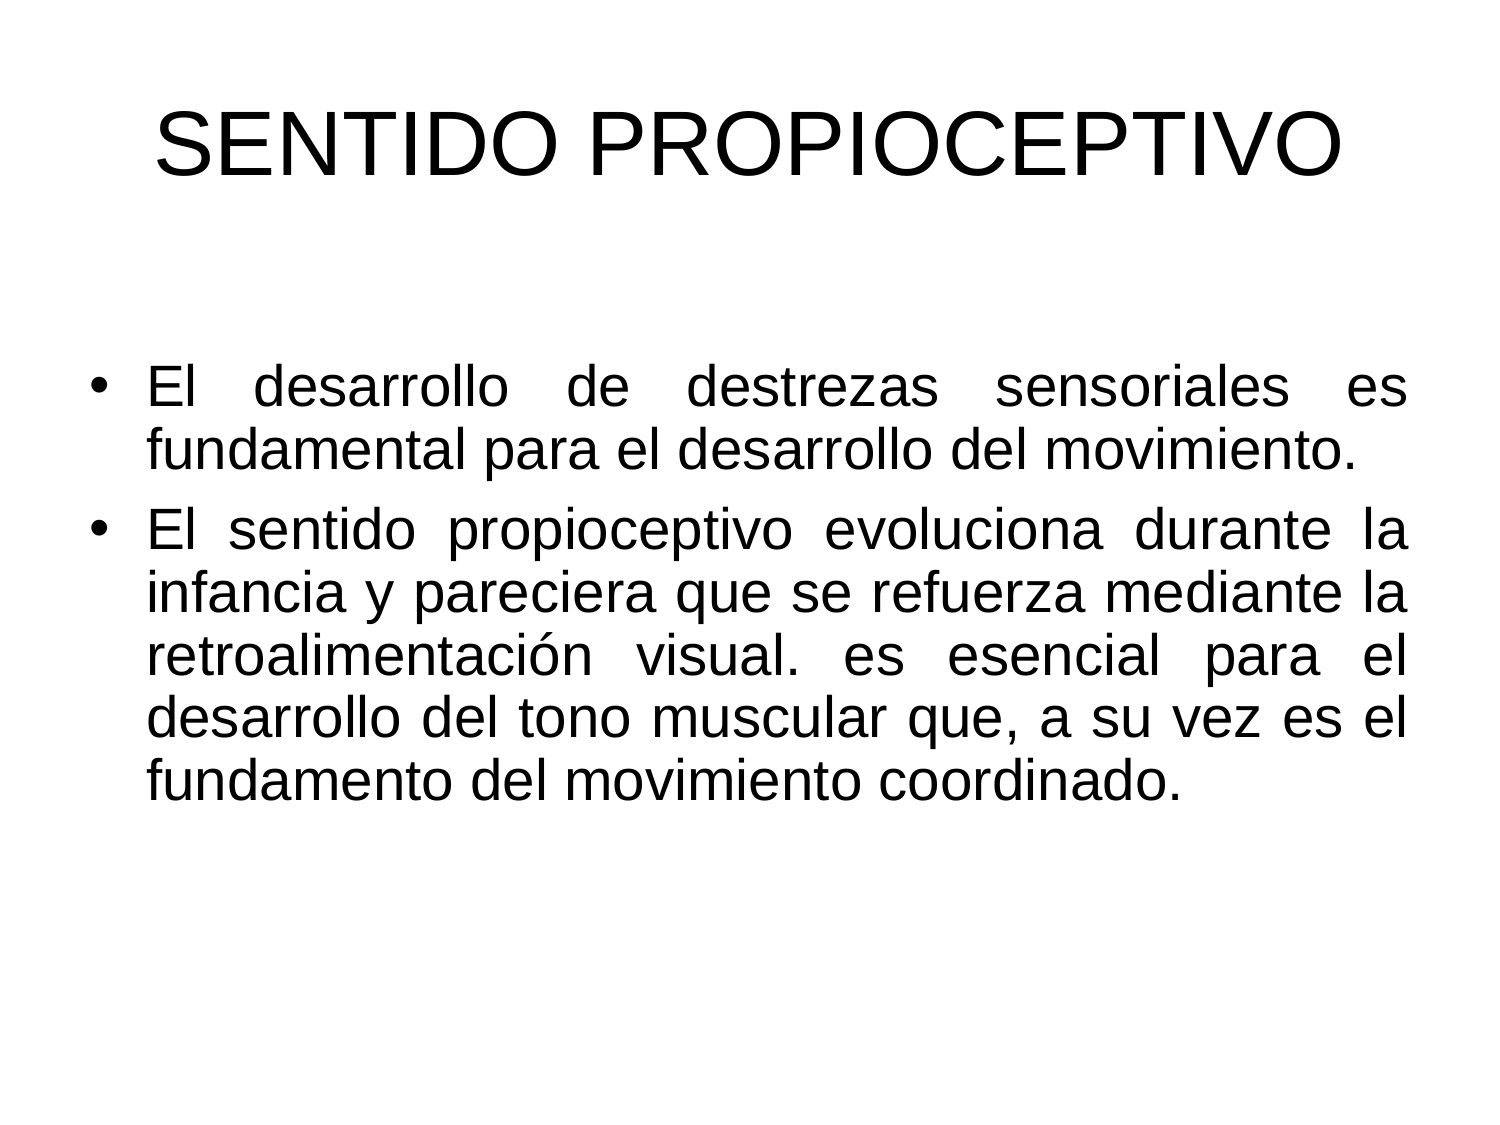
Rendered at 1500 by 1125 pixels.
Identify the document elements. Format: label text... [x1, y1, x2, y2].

list El desarrollo de destrezas sensoriales es fundamental para el desarrollo del movimiento. El sentido propioceptivo evoluciona durante la infancia y pareciera que se refuerza mediante la retroalimentación visual. es esencial para el desarrollo del tono muscular que, a su vez es el fundamento del movimiento coordinado. [75, 262, 1426, 1005]
title SENTIDO PROPIOCEPTIVO [75, 45, 1426, 233]
